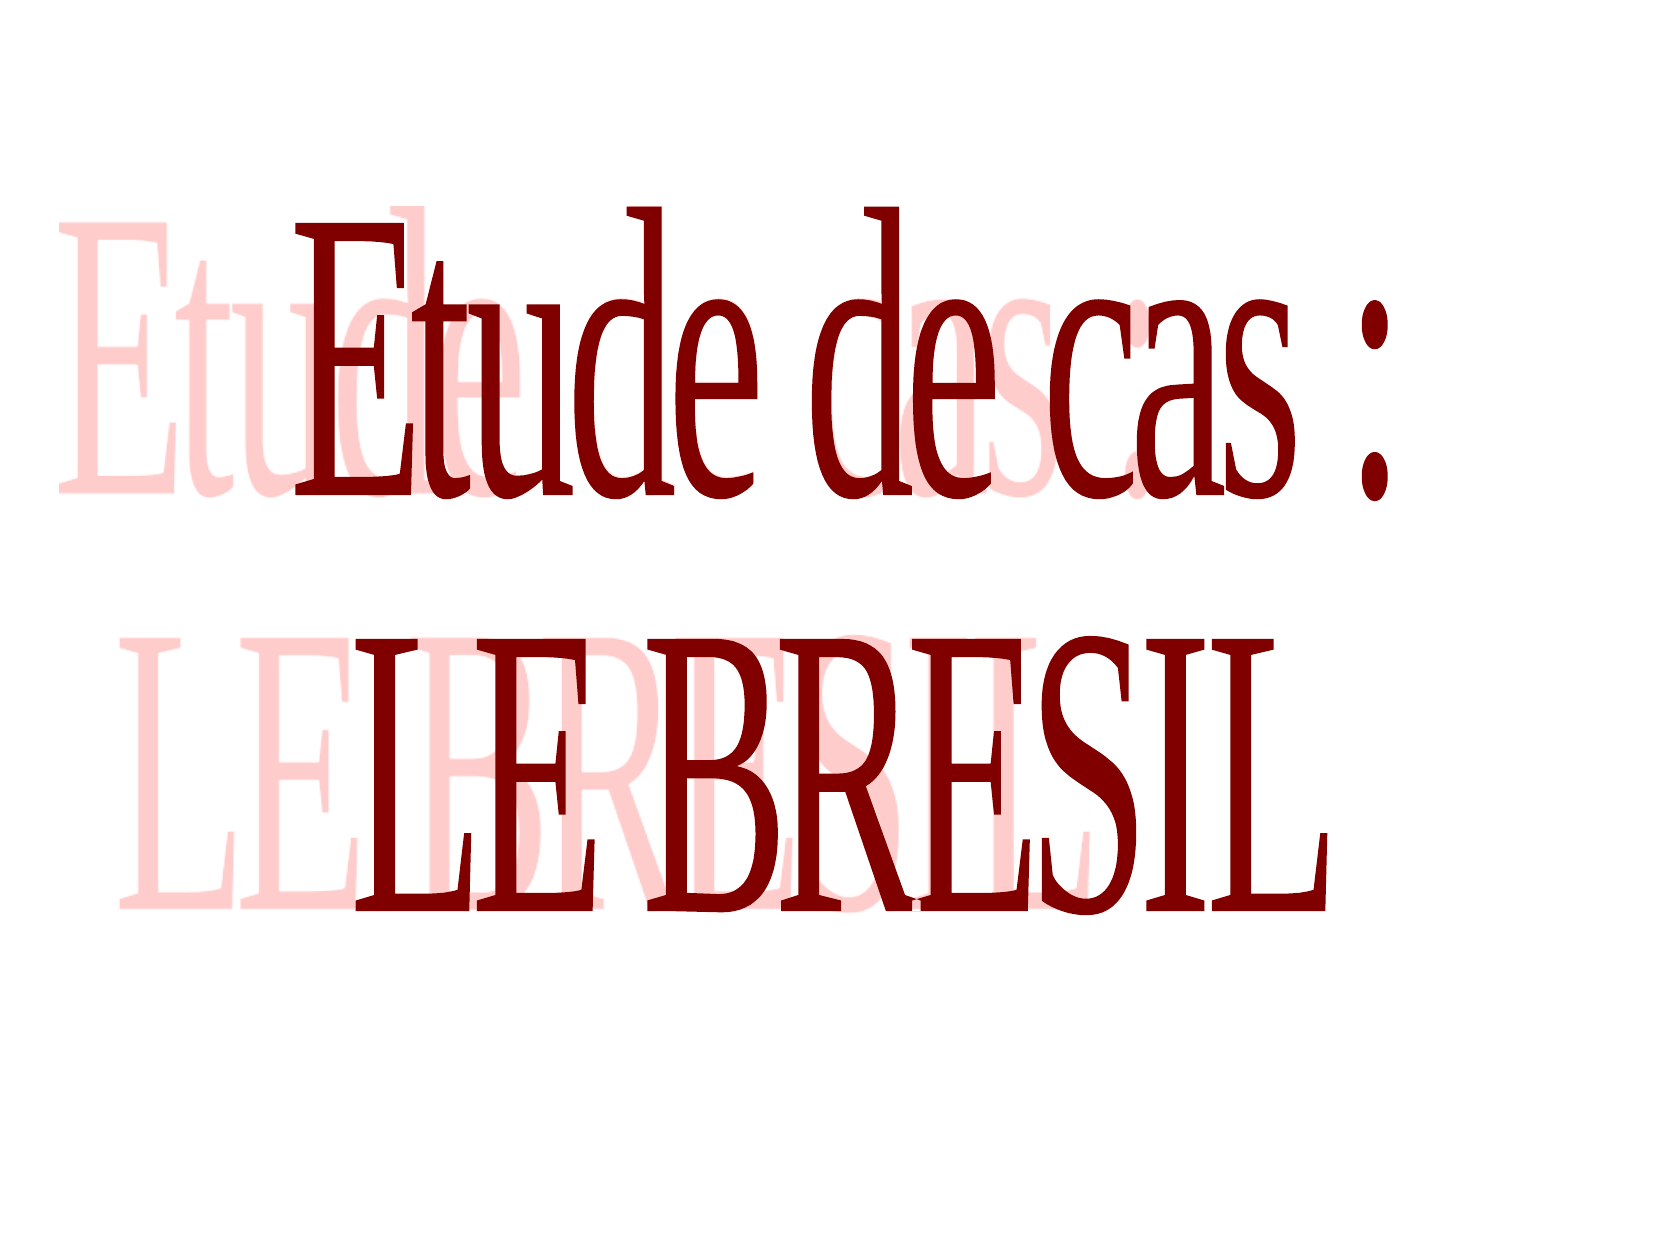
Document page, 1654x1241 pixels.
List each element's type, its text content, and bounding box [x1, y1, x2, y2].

text_box Etude de cas : LE BRESIL [912, 299, 995, 500]
text_box Etude de cas : LE BRESIL [412, 261, 471, 500]
text_box Etude de cas : LE BRESIL [1361, 300, 1388, 350]
text_box Etude de cas : LE BRESIL [468, 304, 573, 500]
text_box Etude de cas : LE BRESIL [476, 638, 595, 912]
text_box Etude de cas : LE BRESIL [1136, 299, 1295, 500]
text_box Etude de cas : LE BRESIL [647, 638, 778, 913]
text_box Etude de cas : LE BRESIL [574, 206, 675, 500]
text_box Etude de cas : LE BRESIL [1361, 452, 1388, 502]
text_box Etude de cas : LE BRESIL [811, 206, 912, 500]
text_box Etude de cas : LE BRESIL [295, 222, 414, 496]
text_box Etude de cas : LE BRESIL [1146, 638, 1205, 912]
text_box Etude de cas : LE BRESIL [1211, 638, 1328, 912]
text_box Etude de cas : LE BRESIL [675, 299, 758, 500]
text_box Etude de cas : LE BRESIL [1041, 635, 1137, 916]
text_box Etude de cas : LE BRESIL [355, 638, 472, 912]
text_box Etude de cas : LE BRESIL [779, 638, 1030, 912]
text_box Etude de cas : LE BRESIL [1049, 299, 1133, 500]
